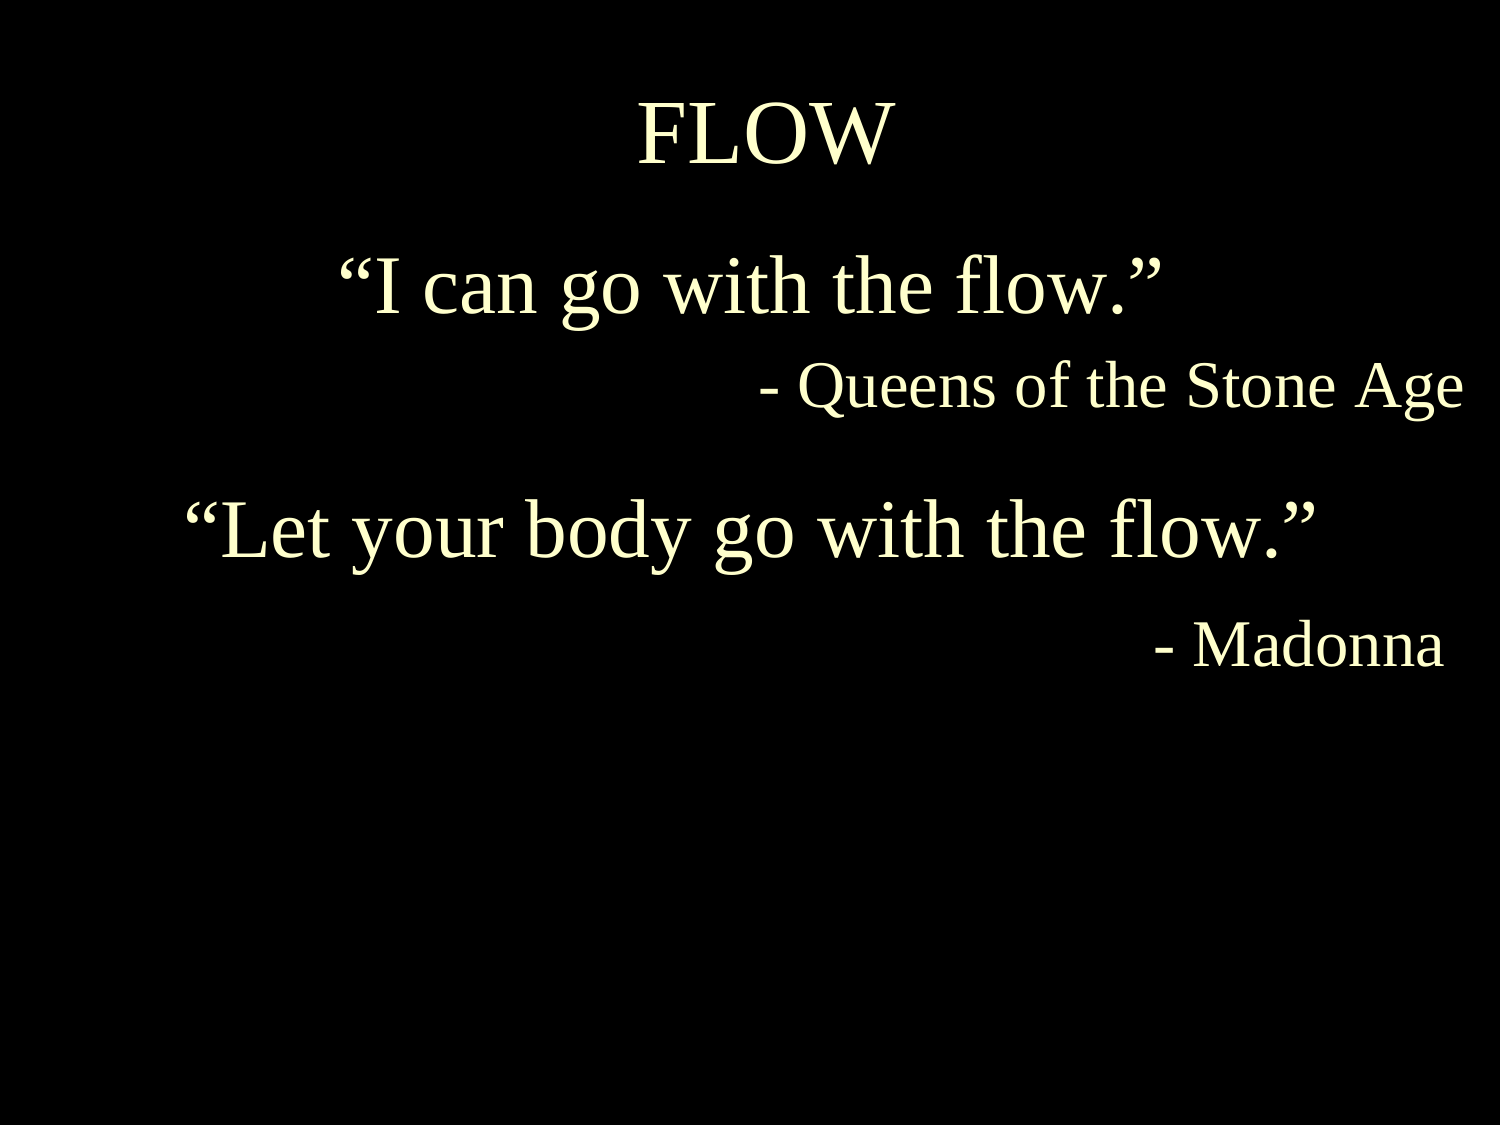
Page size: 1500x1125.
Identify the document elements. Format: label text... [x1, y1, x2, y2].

title FLOW [37, 37, 1496, 228]
list “I can go with the flow.” - Queens of the Stone Age “Let your body go with the flow.” - Madonna [22, 187, 1482, 1125]
